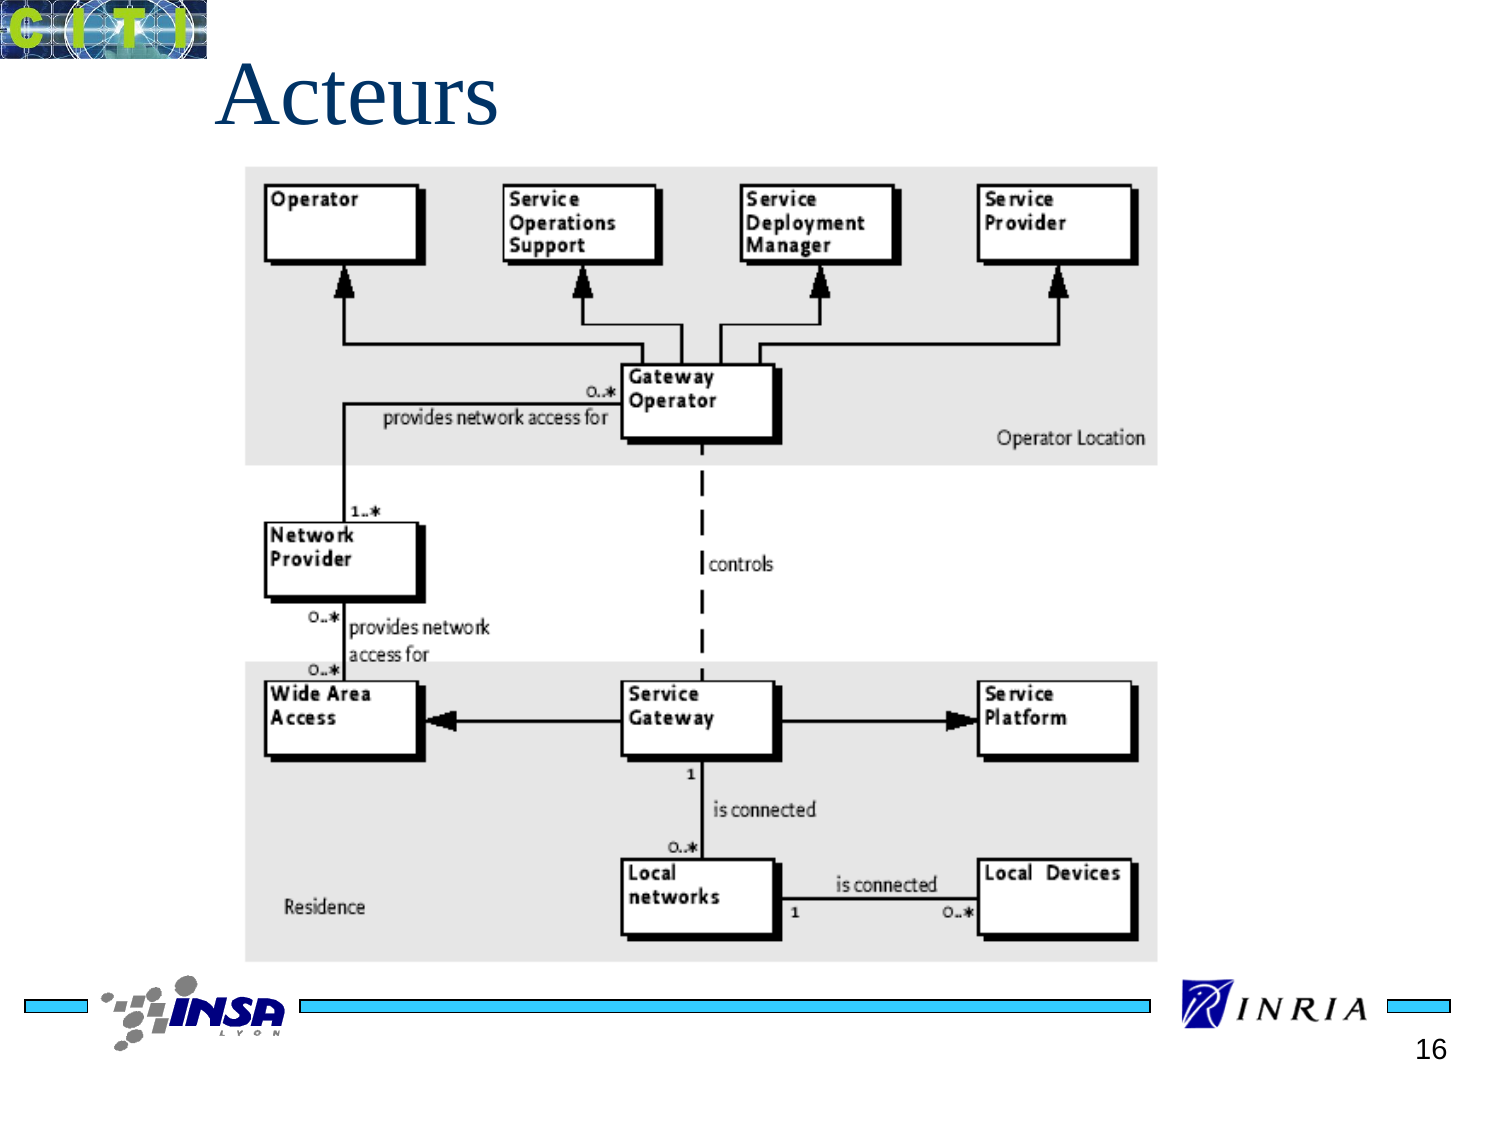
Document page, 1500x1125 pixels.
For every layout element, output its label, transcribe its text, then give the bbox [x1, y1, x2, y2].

picture [237, 162, 1163, 969]
picture [1175, 977, 1375, 1032]
title Acteurs [200, 0, 1476, 188]
picture [0, 0, 200, 59]
